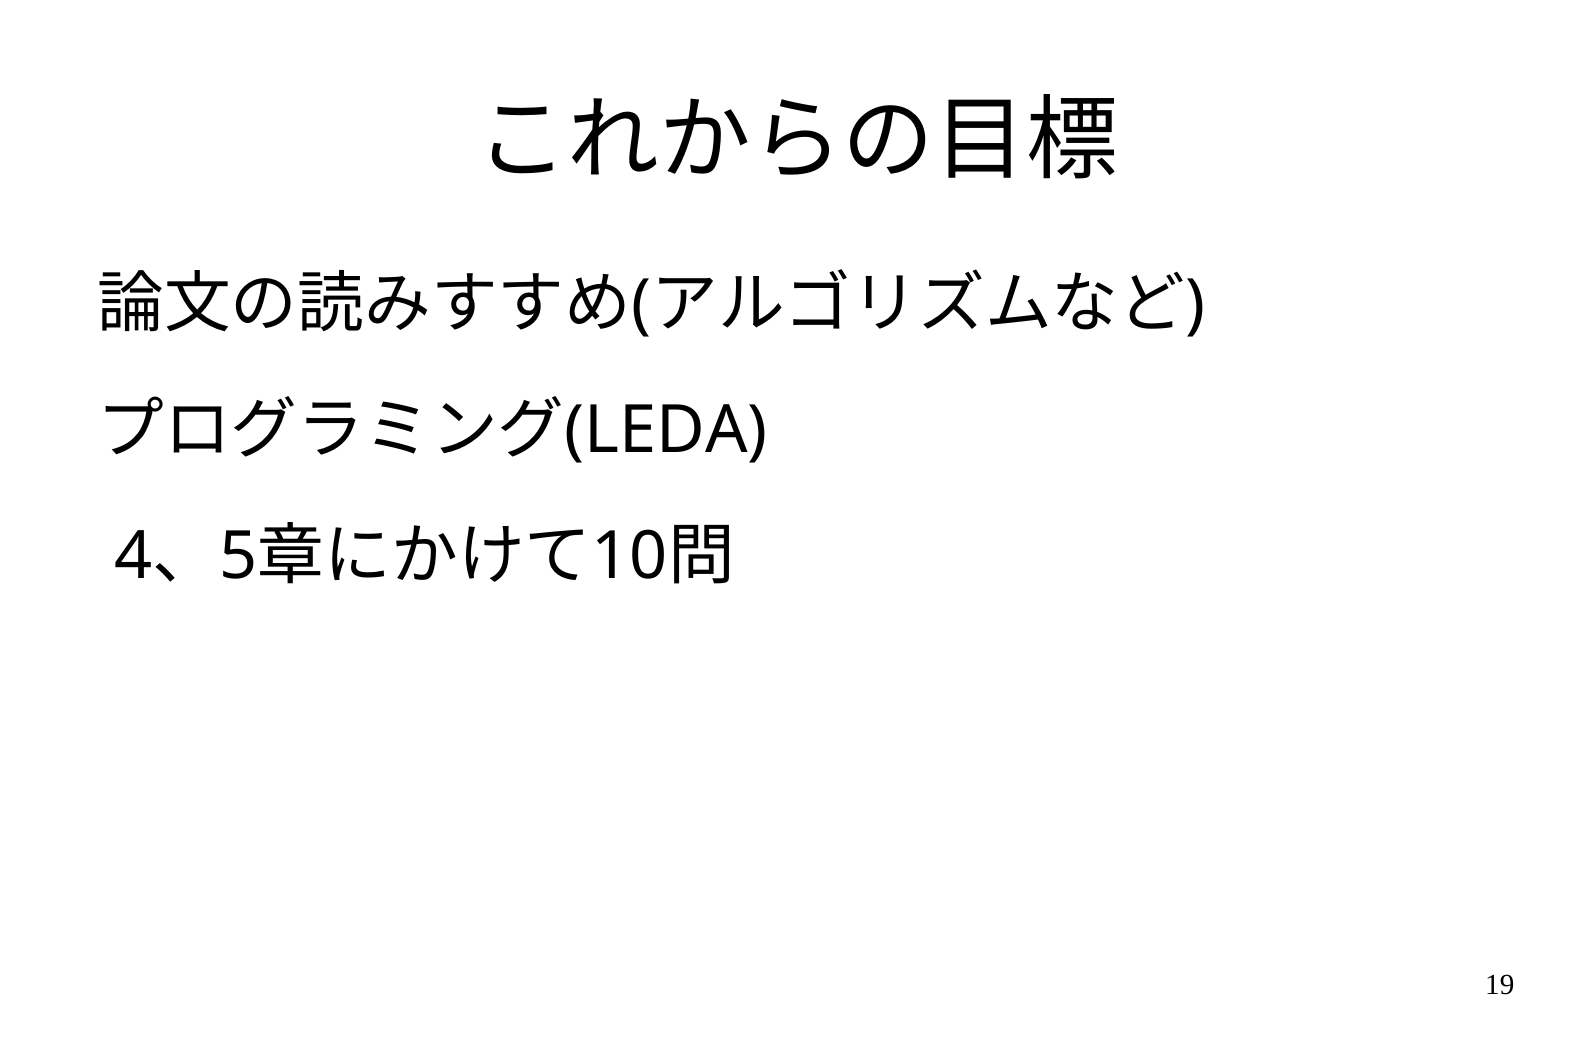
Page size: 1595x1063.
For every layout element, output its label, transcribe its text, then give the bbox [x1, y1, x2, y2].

list 論文の読みすすめ(アルゴリズムなど) プログラミング(LEDA) 4、5章にかけて10問 [79, 248, 1515, 951]
title これからの目標 [79, 42, 1515, 220]
